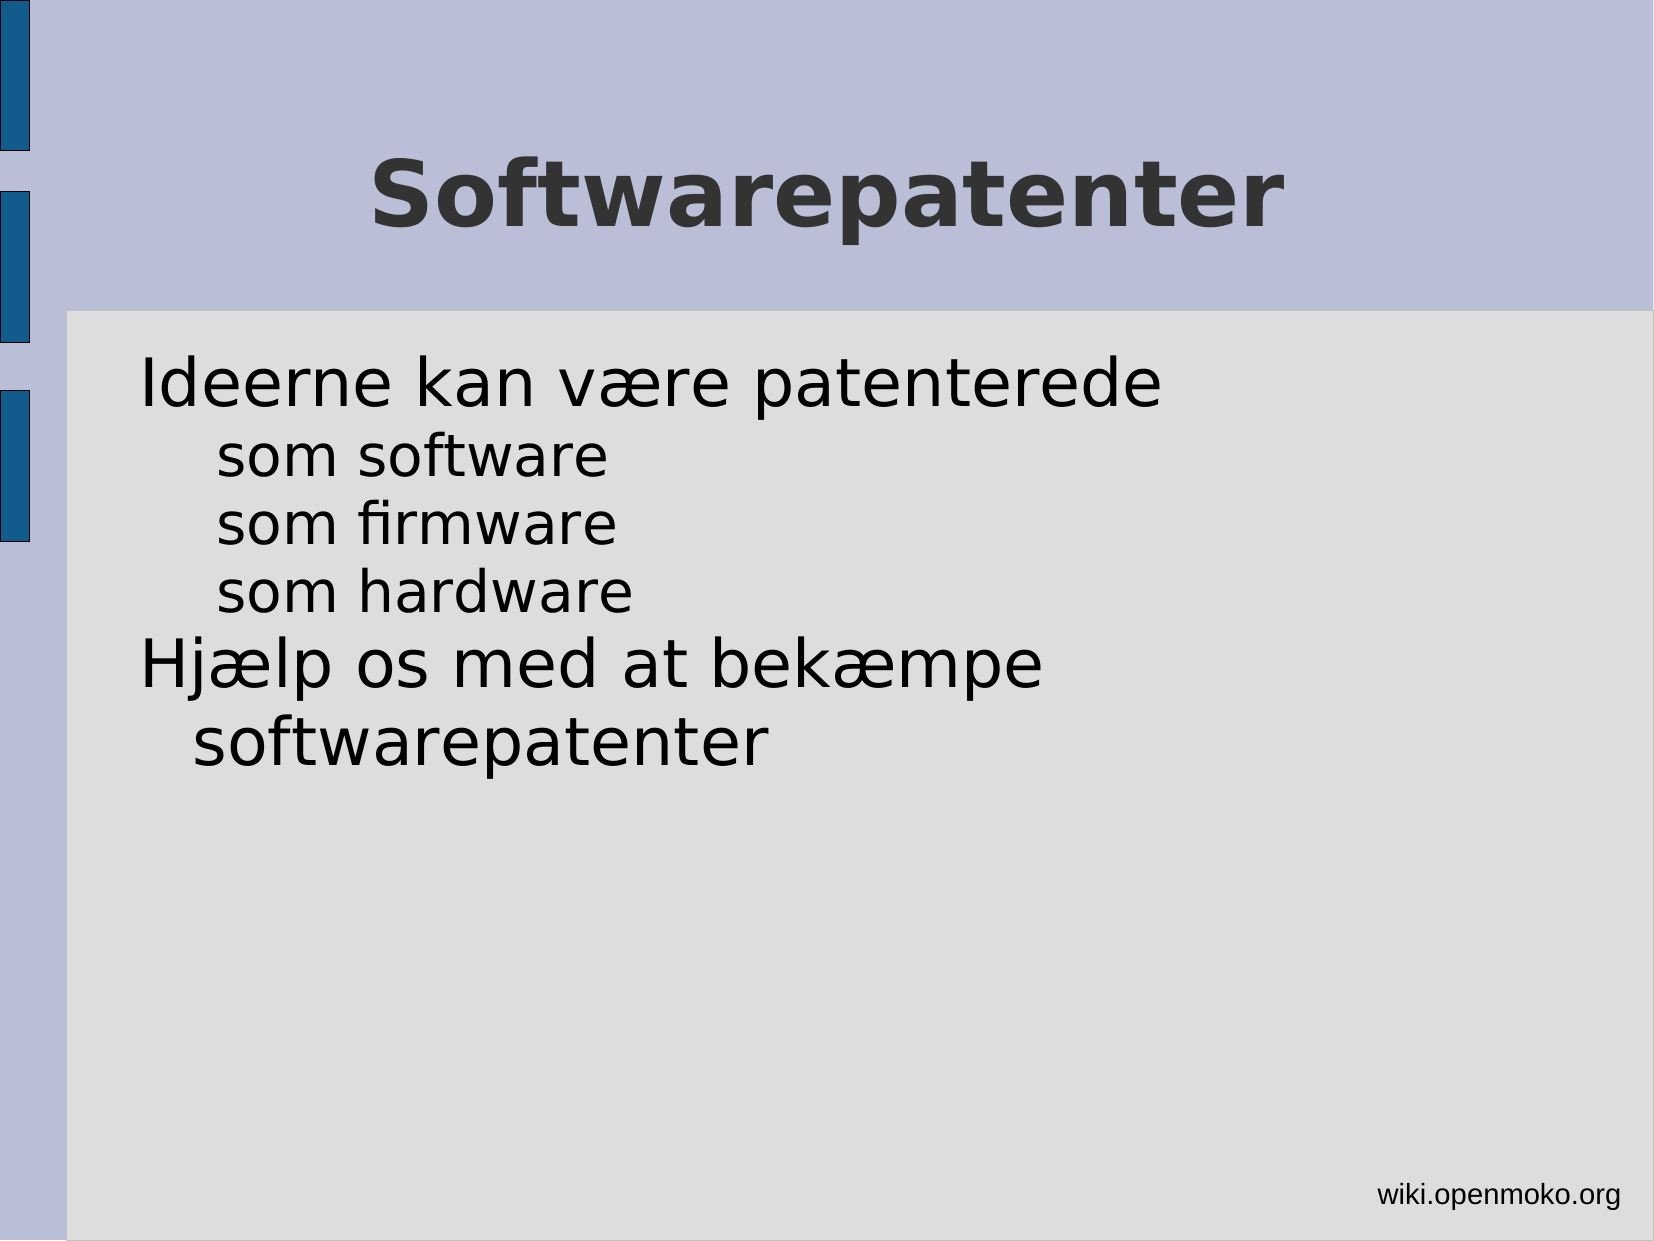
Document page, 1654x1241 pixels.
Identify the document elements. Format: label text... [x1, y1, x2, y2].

list Ideerne kan være patenterede som software som firmware som hardware Hjælp os med at bekæmpe softwarepatenter [121, 344, 1534, 1127]
title Softwarepatenter [121, 91, 1534, 299]
